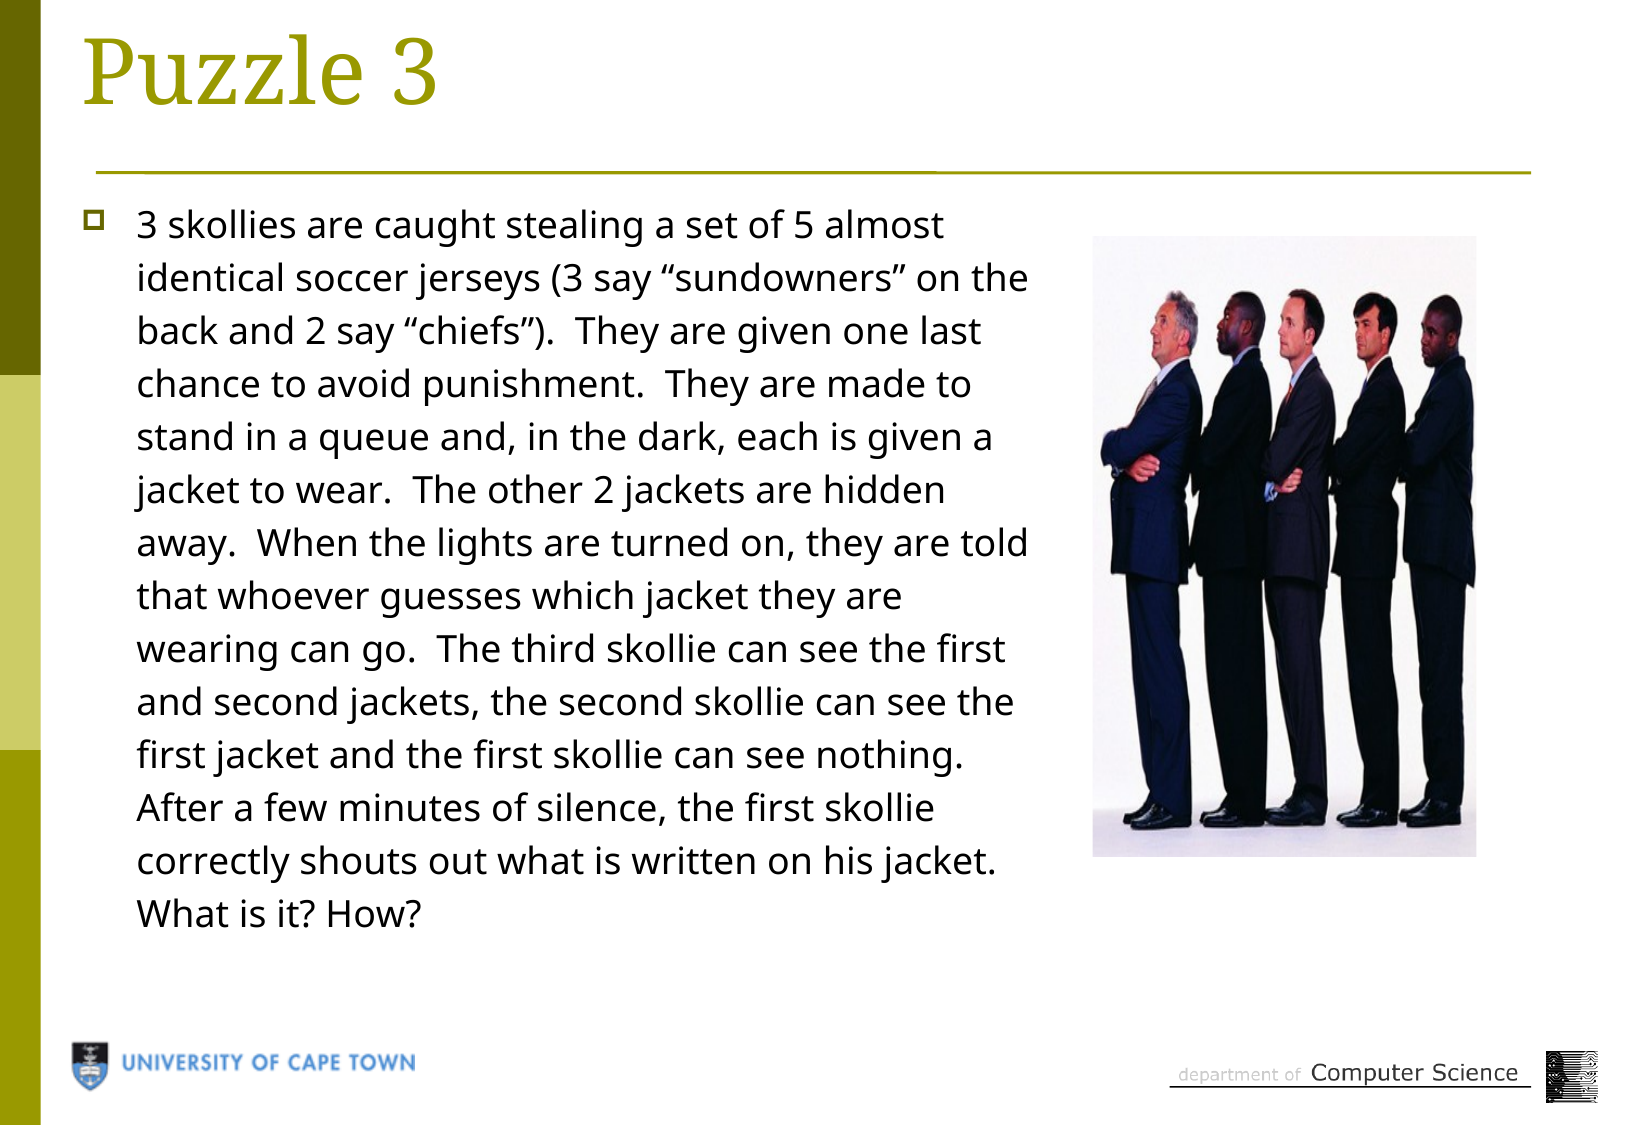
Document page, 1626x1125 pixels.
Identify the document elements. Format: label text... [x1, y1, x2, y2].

picture [1092, 236, 1477, 857]
list 3 skollies are caught stealing a set of 5 almost identical soccer jerseys (3 say “sundowners” on the back and 2 say “chiefs”). They are given one last chance to avoid punishment. They are made to stand in a queue and, in the dark, each is given a jacket to wear. The other 2 jackets are hidden away. When the lights are turned on, they are told that whoever guesses which jacket they are wearing can go. The third skollie can see the first and second jackets, the second skollie can see the first jacket and the first skollie can see nothing. After a few minutes of silence, the first skollie correctly shouts out what is written on his jacket. What is it? How? [81, 196, 1034, 1016]
picture [61, 1024, 415, 1103]
picture [1169, 1043, 1532, 1091]
title Puzzle 3 [81, 0, 1543, 172]
picture [1546, 1051, 1598, 1103]
